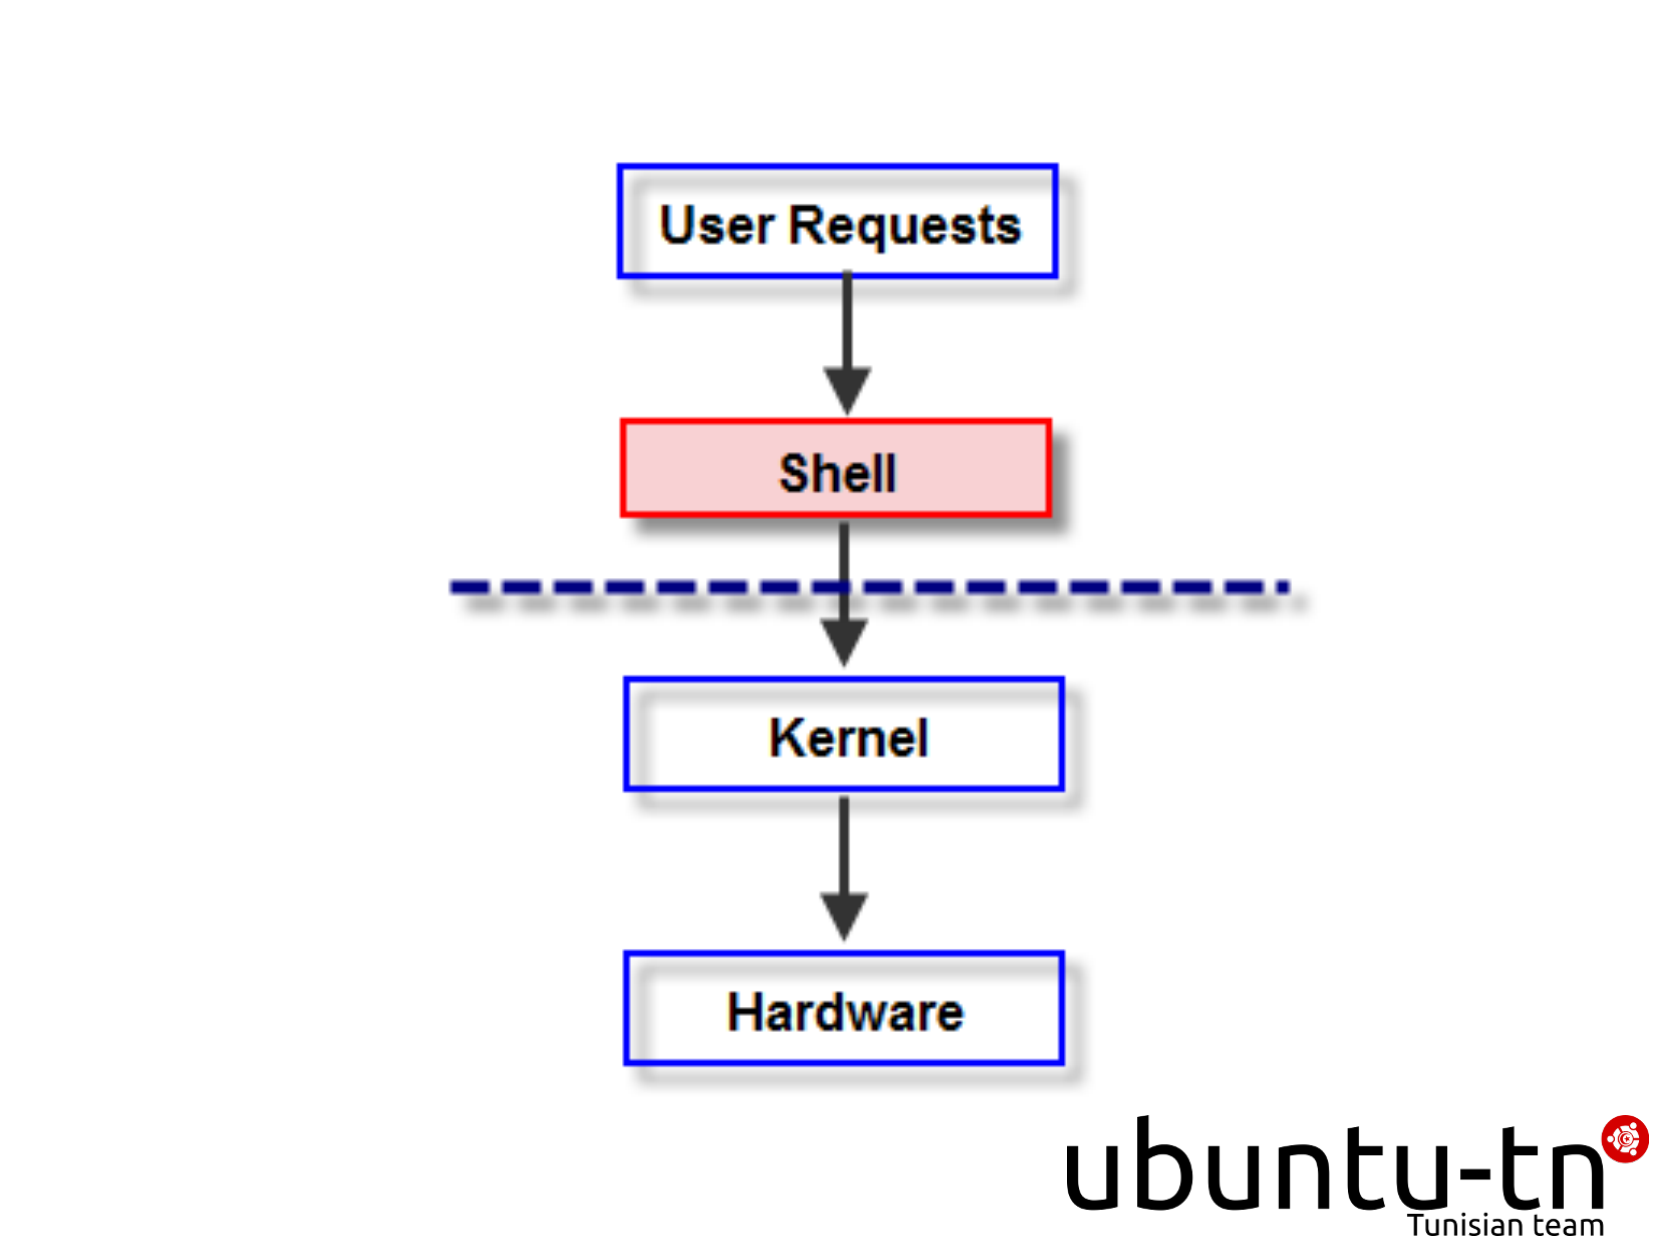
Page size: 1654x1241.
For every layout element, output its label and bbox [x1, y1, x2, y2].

picture [405, 119, 1321, 1106]
picture [1067, 1115, 1649, 1236]
